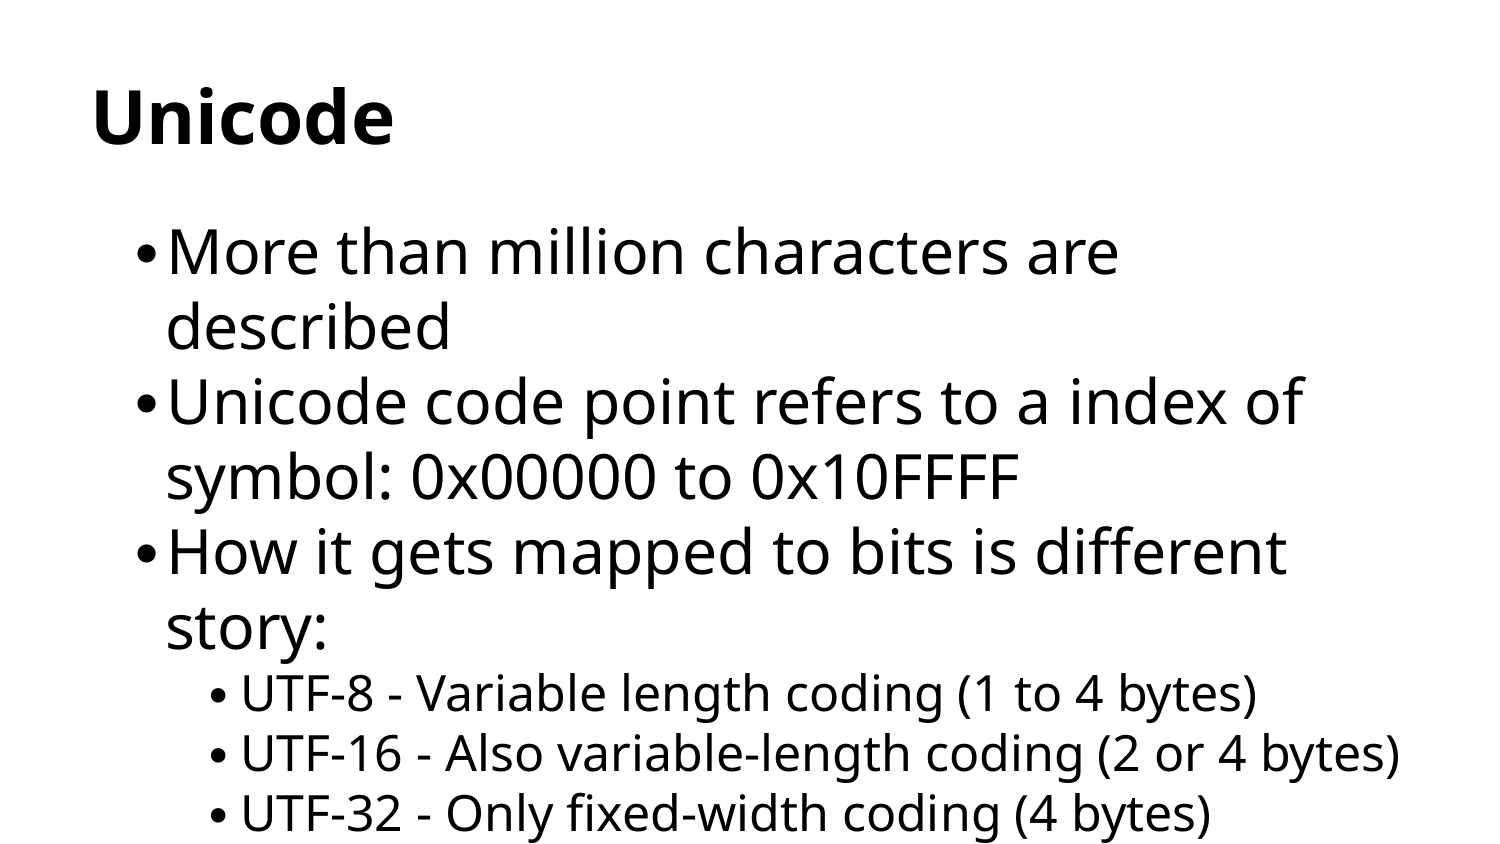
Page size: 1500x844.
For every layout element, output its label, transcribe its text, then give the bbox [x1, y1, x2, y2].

title Unicode [75, 33, 1425, 175]
list More than million characters are described Unicode code point refers to a index of symbol: 0x00000 to 0x10FFFF How it gets mapped to bits is different story: UTF-8 - Variable length coding (1 to 4 bytes) UTF-16 - Also variable-length coding (2 or 4 bytes) UTF-32 - Only fixed-width coding (4 bytes) [75, 196, 1425, 808]
